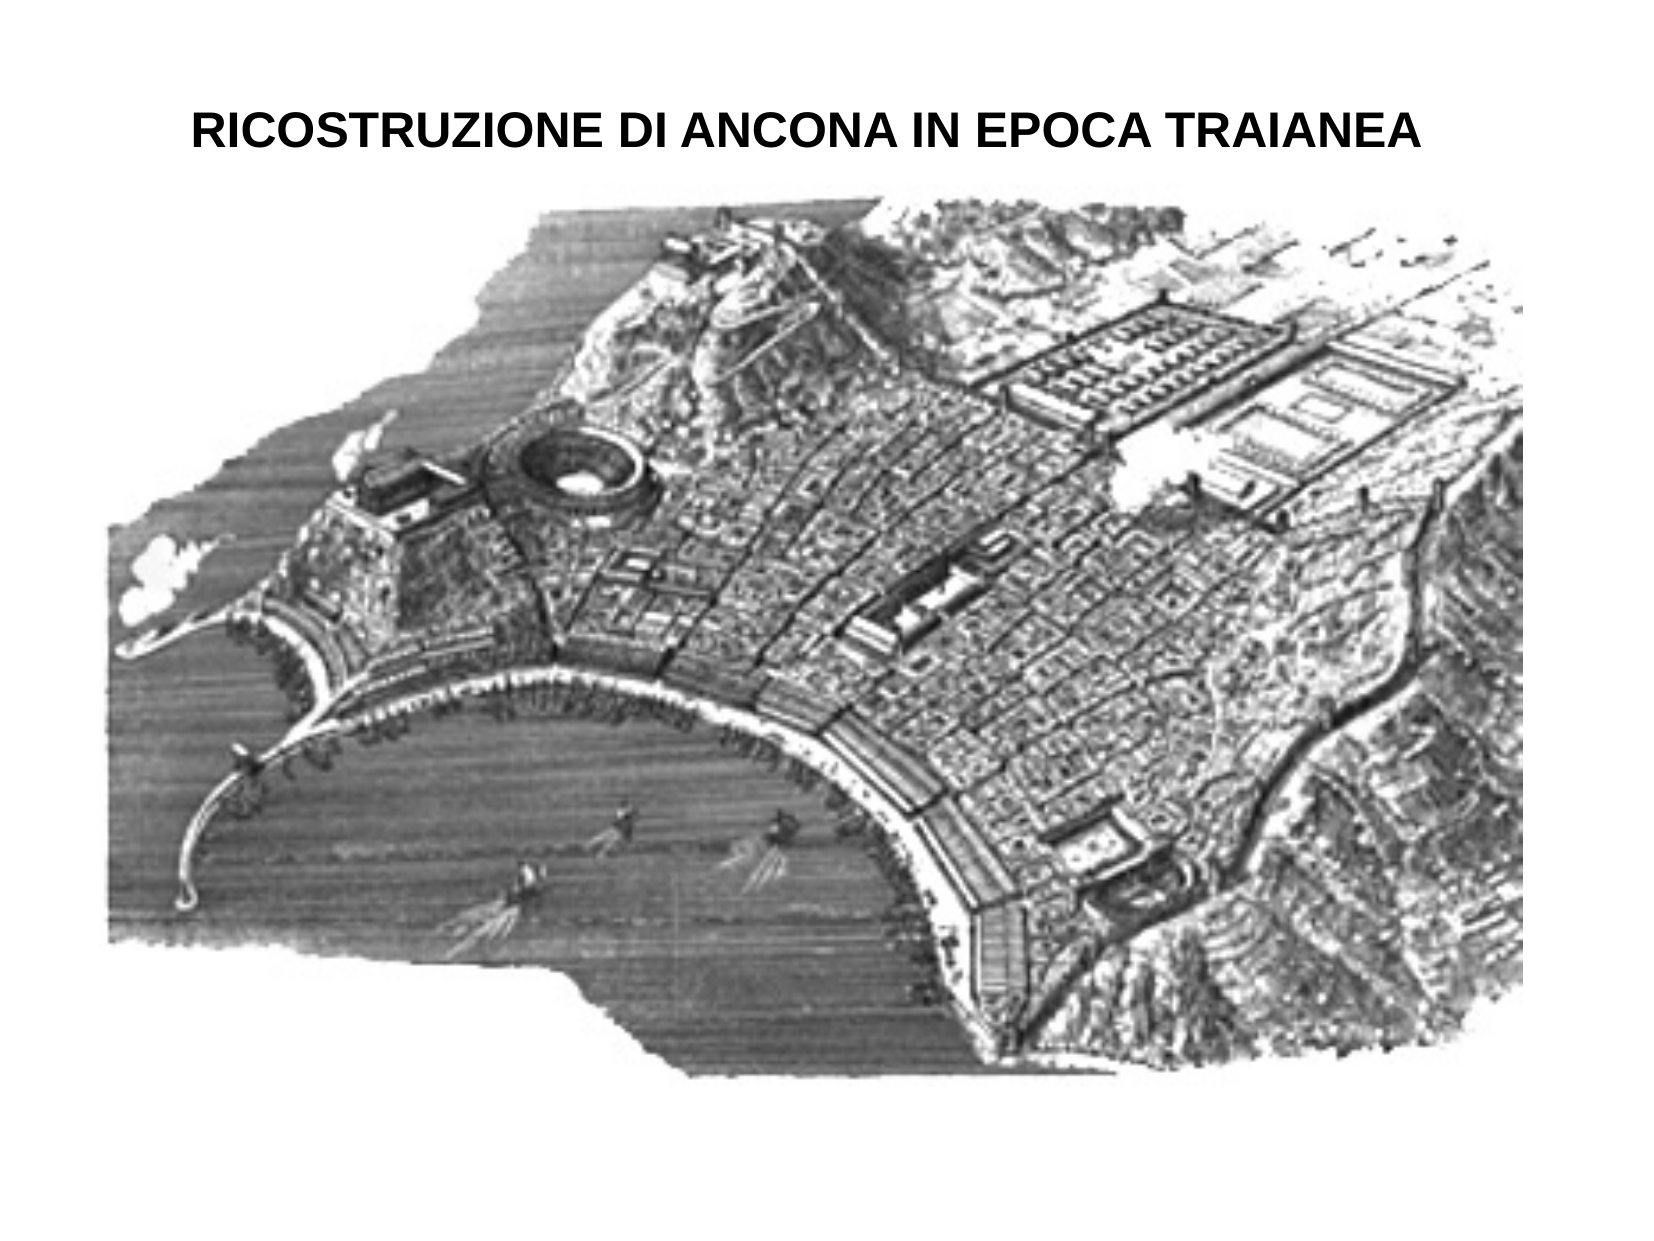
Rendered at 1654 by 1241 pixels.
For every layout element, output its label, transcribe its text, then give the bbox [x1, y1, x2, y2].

picture [99, 183, 1523, 1087]
text_box RICOSTRUZIONE DI ANCONA IN EPOCA TRAIANEA [165, 94, 1451, 166]
